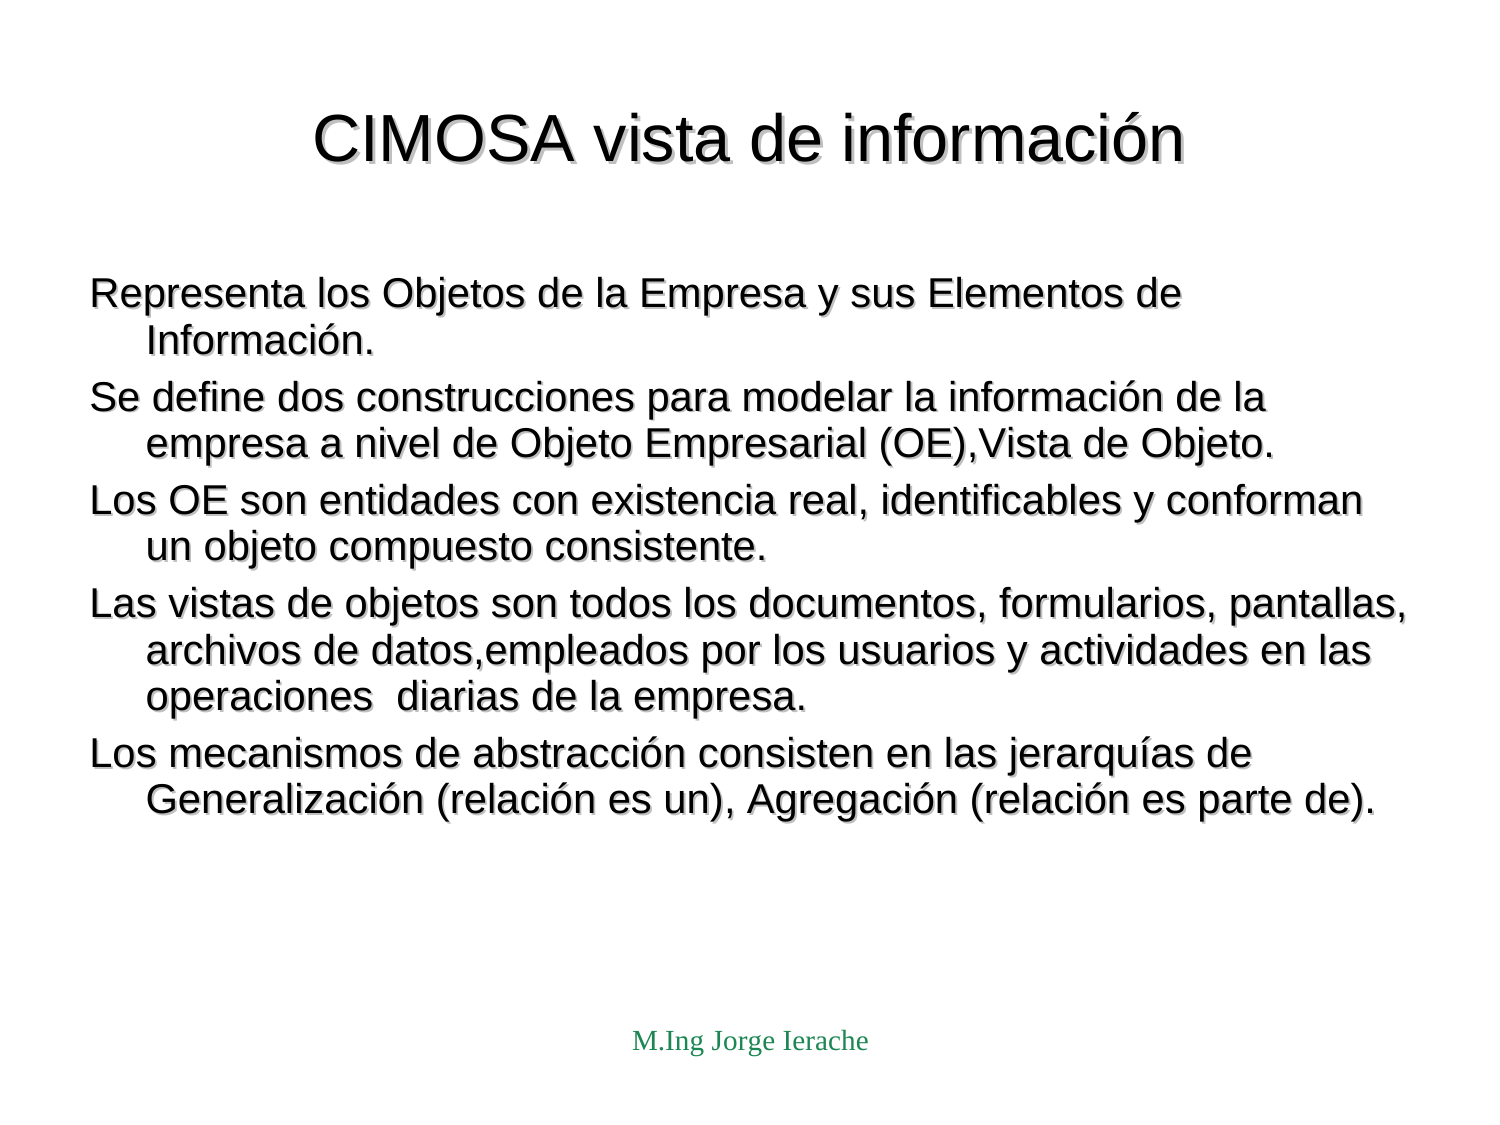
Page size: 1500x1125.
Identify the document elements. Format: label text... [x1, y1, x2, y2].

list Representa los Objetos de la Empresa y sus Elementos de Información. Se define dos construcciones para modelar la información de la empresa a nivel de Objeto Empresarial (OE),Vista de Objeto. Los OE son entidades con existencia real, identificables y conforman un objeto compuesto consistente. Las vistas de objetos son todos los documentos, formularios, pantallas, archivos de datos,empleados por los usuarios y actividades en las operaciones diarias de la empresa. Los mecanismos de abstracción consisten en las jerarquías de Generalización (relación es un), Agregación (relación es parte de). [74, 262, 1425, 1001]
title CIMOSA vista de información [74, 44, 1425, 233]
